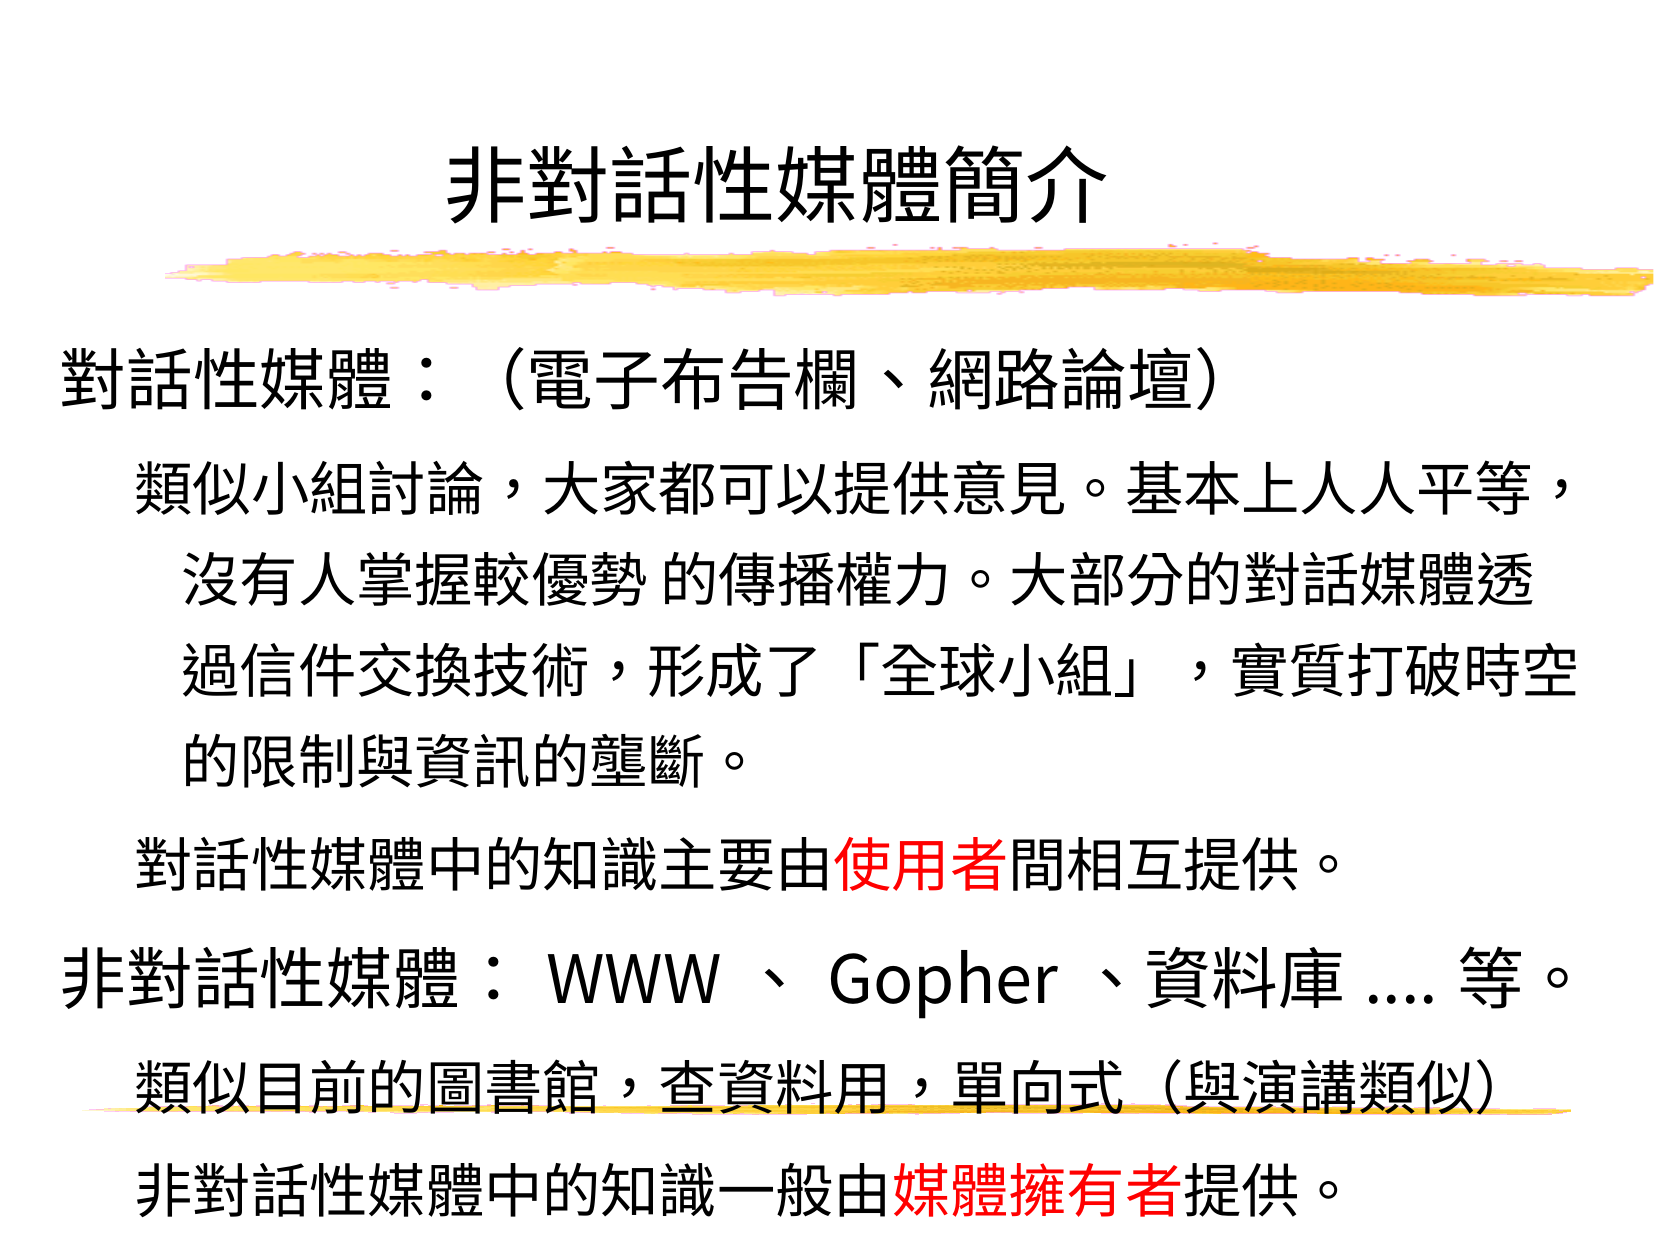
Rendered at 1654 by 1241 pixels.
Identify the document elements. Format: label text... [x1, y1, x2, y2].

title 非對話性媒體簡介 [73, 41, 1479, 249]
list 對話性媒體：（電子布告欄、網路論壇） 類似小組討論，大家都可以提供意見。基本上人人平等，沒有人掌握較優勢 的傳播權力。大部分的對話媒體透過信件交換技術，形成了「全球小組」，實質打破時空的限制與資訊的壟斷。 對話性媒體中的知識主要由使用者間相互提供。 非對話性媒體：WWW、Gopher、資料庫....等。 類似目前的圖書館，查資料用，單向式（與演講類似） 非對話性媒體中的知識一般由媒體擁有者提供。 內容較具完整性與連貫性 [45, 311, 1603, 1113]
picture [82, 1113, 1571, 1117]
picture [165, 237, 1654, 308]
